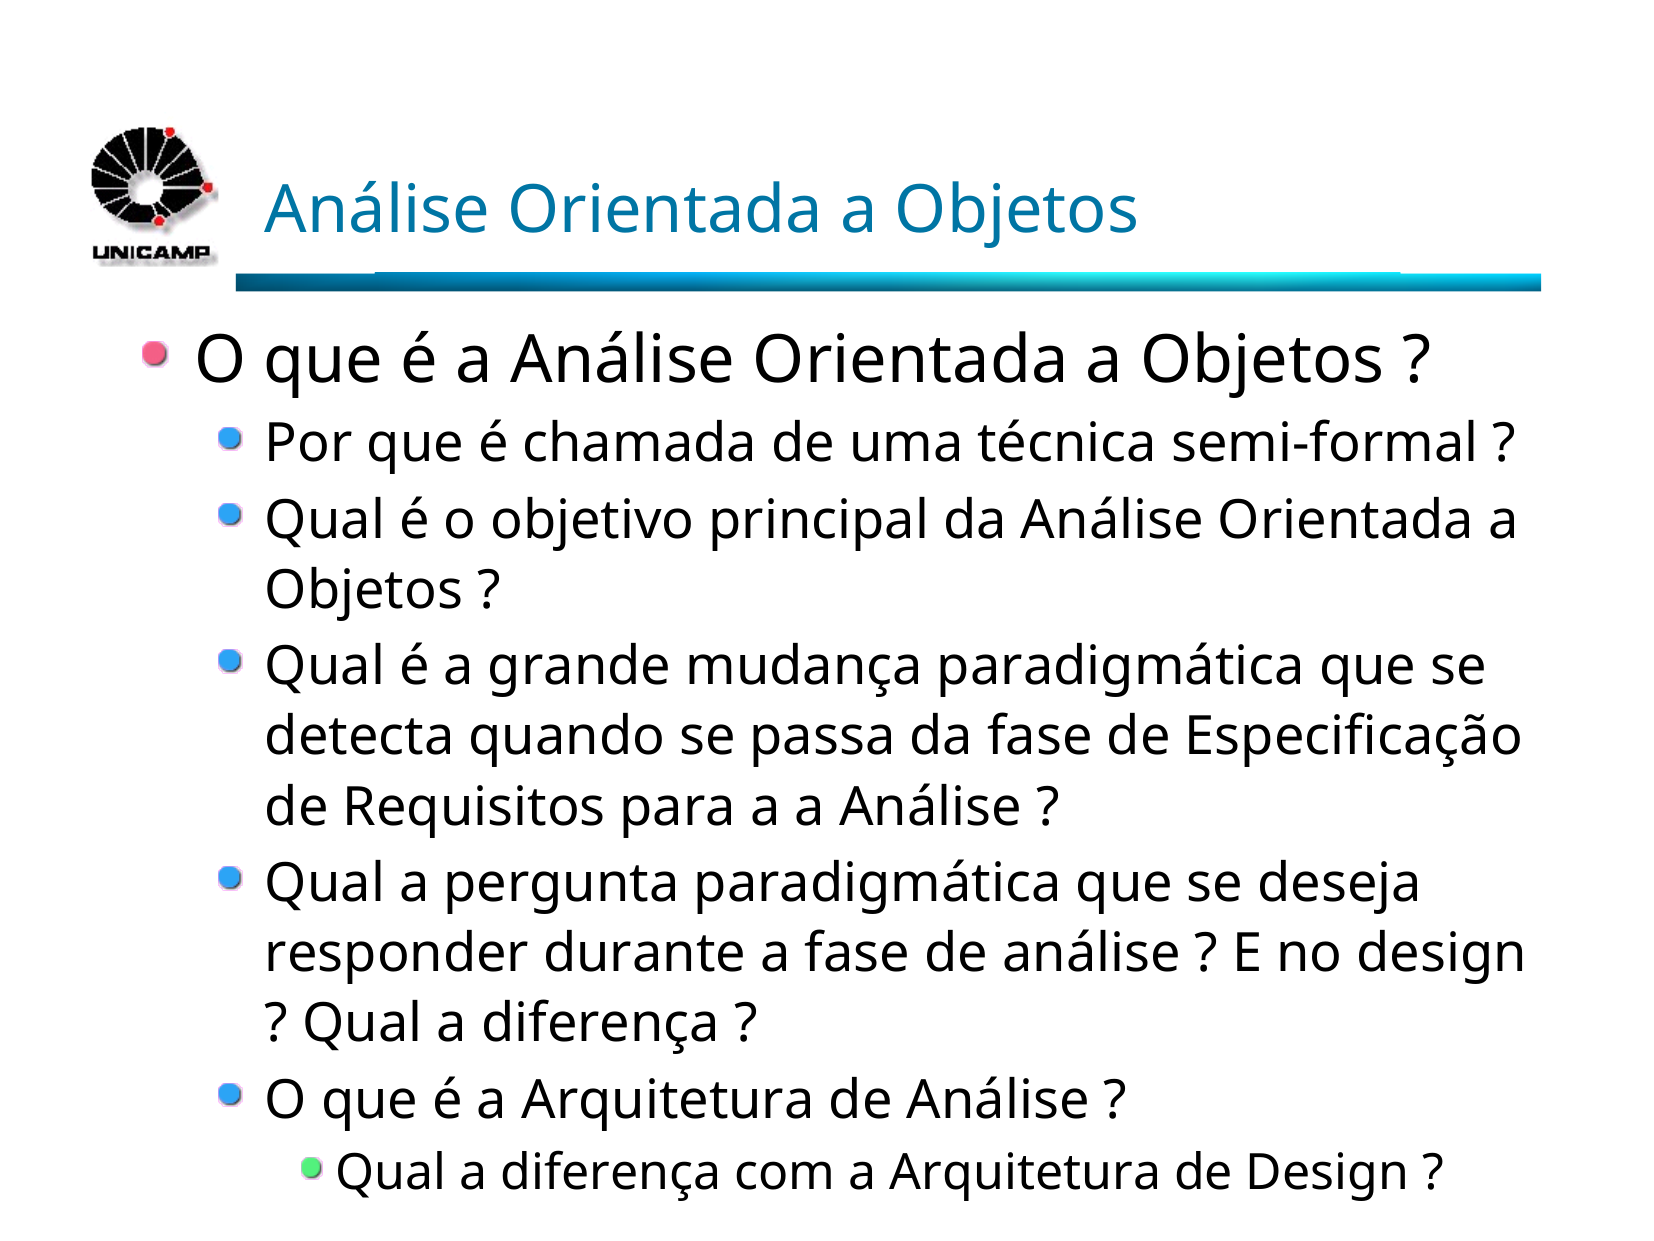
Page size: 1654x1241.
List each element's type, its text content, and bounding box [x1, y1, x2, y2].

title Análise Orientada a Objetos [264, 42, 1534, 250]
list O que é a Análise Orientada a Objetos ? Por que é chamada de uma técnica semi-formal ? Qual é o objetivo principal da Análise Orientada a Objetos ? Qual é a grande mudança paradigmática que se detecta quando se passa da fase de Especificação de Requisitos para a a Análise ? Qual a pergunta paradigmática que se deseja responder durante a fase de análise ? E no design ? Qual a diferença ? O que é a Arquitetura de Análise ? Qual a diferença com a Arquitetura de Design ? [123, 313, 1536, 1133]
picture [125, 272, 1654, 295]
picture [300, 1156, 324, 1181]
